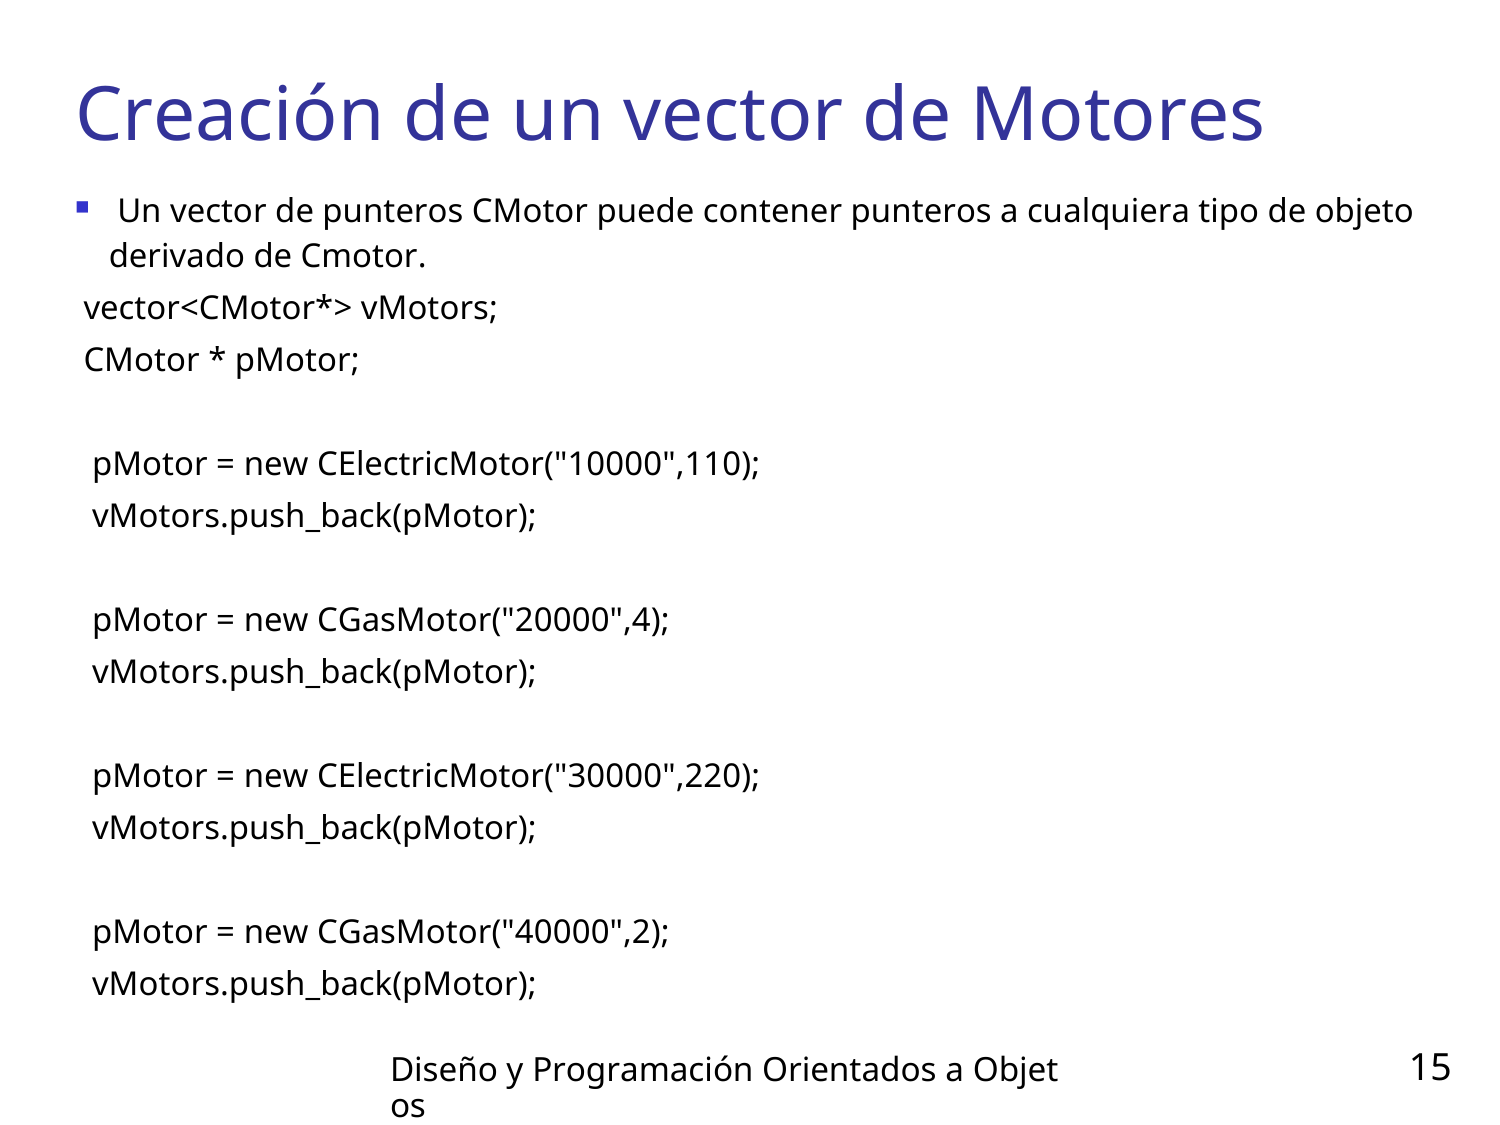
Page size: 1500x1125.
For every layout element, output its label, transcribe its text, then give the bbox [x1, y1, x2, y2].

title Creación de un vector de Motores [75, 25, 1466, 188]
list Un vector de punteros CMotor puede contener punteros a cualquiera tipo de objeto derivado de Cmotor. vector<CMotor*> vMotors; CMotor * pMotor; pMotor = new CElectricMotor("10000",110); vMotors.push_back(pMotor); pMotor = new CGasMotor("20000",4); vMotors.push_back(pMotor); pMotor = new CElectricMotor("30000",220); vMotors.push_back(pMotor); pMotor = new CGasMotor("40000",2); vMotors.push_back(pMotor); [75, 187, 1462, 1013]
